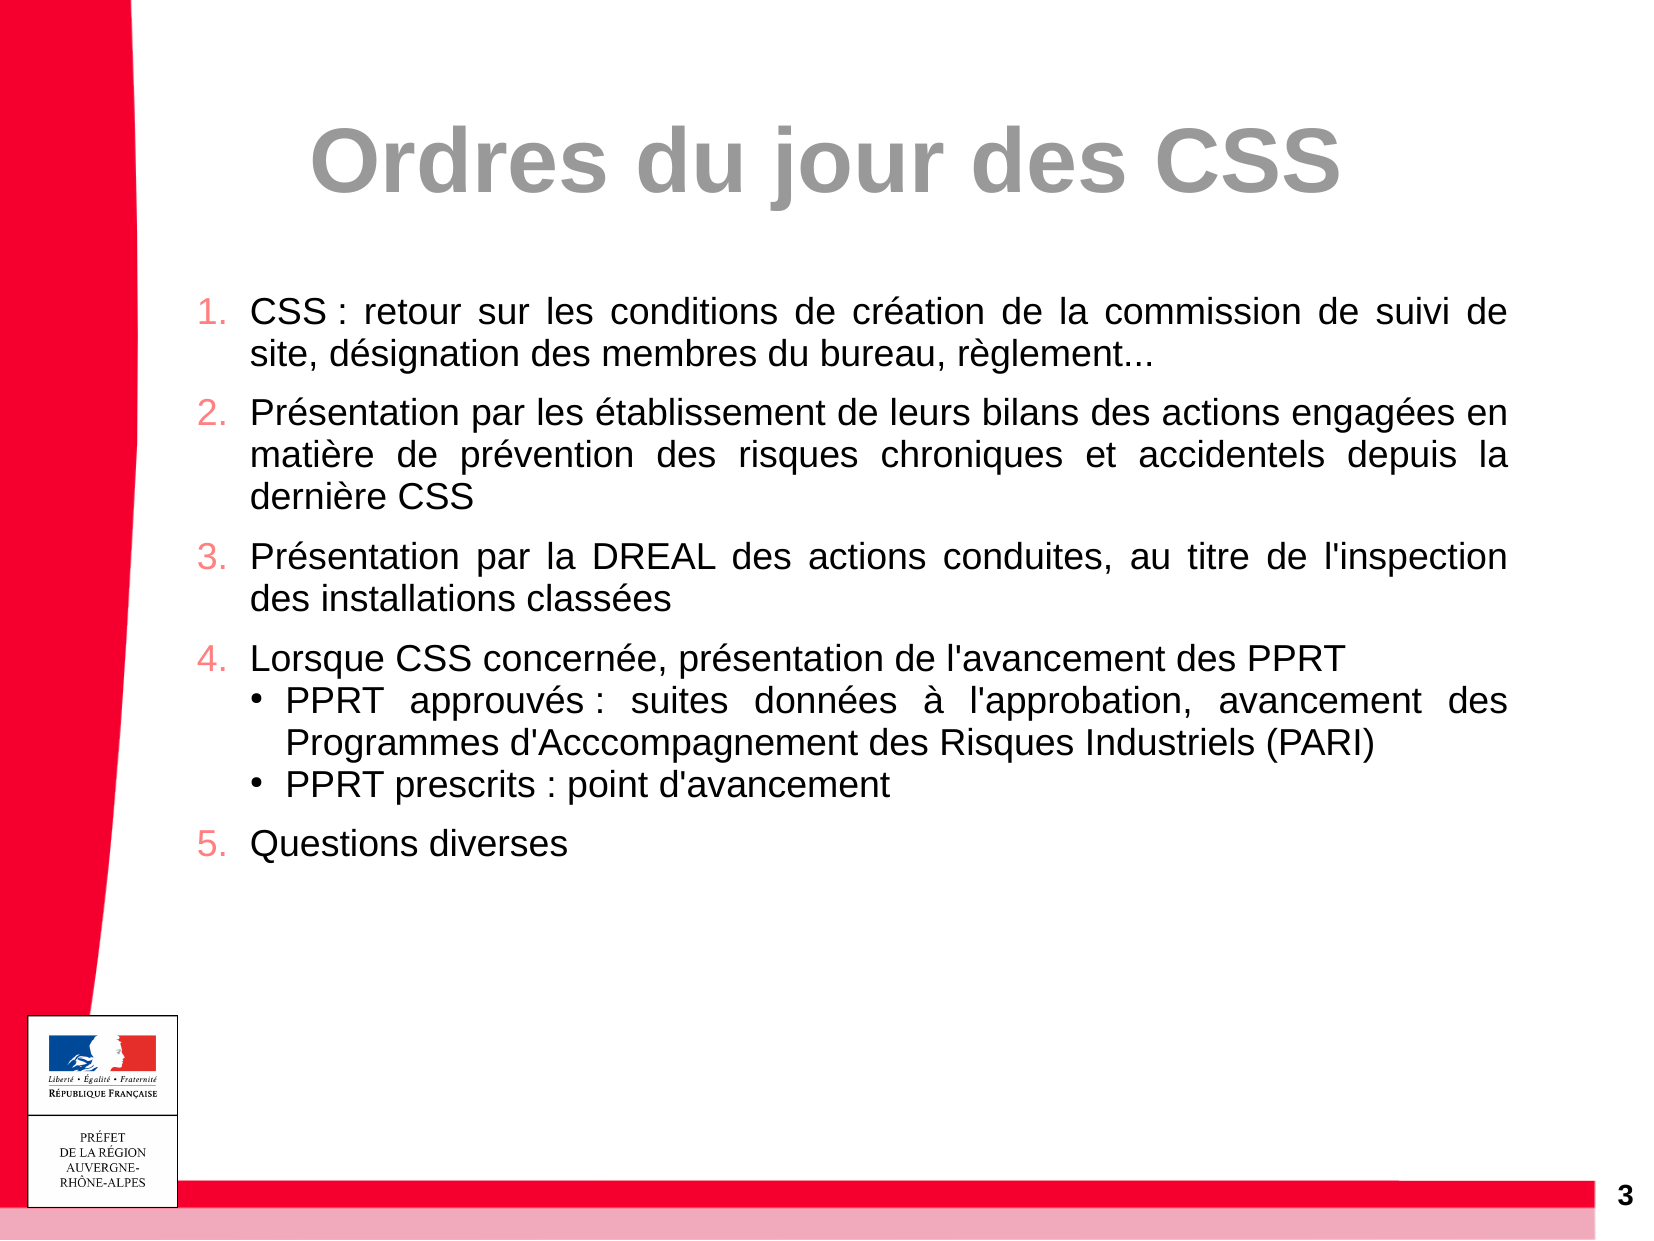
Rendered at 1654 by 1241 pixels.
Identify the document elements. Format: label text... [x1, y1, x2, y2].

picture [0, 0, 1654, 1240]
list CSS : retour sur les conditions de création de la commission de suivi de site, désignation des membres du bureau, règlement... Présentation par les établissement de leurs bilans des actions engagées en matière de prévention des risques chroniques et accidentels depuis la dernière CSS Présentation par la DREAL des actions conduites, au titre de l'inspection des installations classées Lorsque CSS concernée, présentation de l'avancement des PPRT PPRT approuvés : suites données à l'approbation, avancement des Programmes d'Acccompagnement des Risques Industriels (PARI) PPRT prescrits : point d'avancement Questions diverses [179, 290, 1509, 1076]
title Ordres du jour des CSS [82, 57, 1571, 265]
